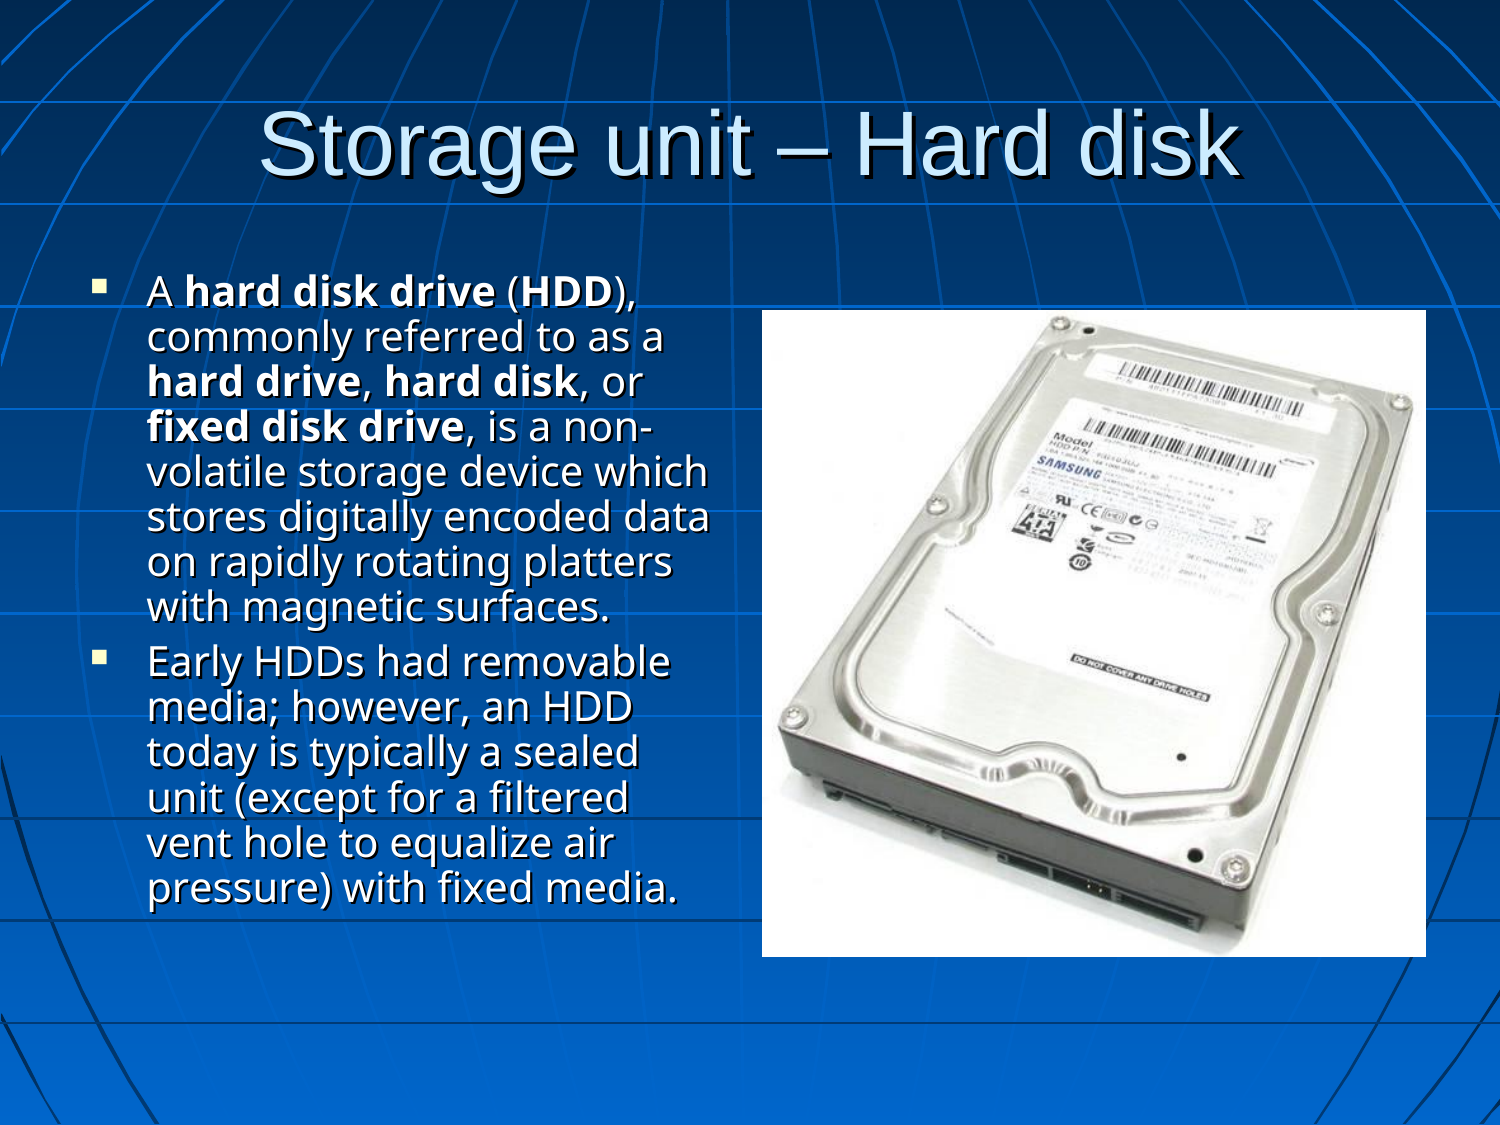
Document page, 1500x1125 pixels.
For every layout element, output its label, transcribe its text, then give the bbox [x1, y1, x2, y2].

list A hard disk drive (HDD), commonly referred to as a hard drive, hard disk, or fixed disk drive, is a non-volatile storage device which stores digitally encoded data on rapidly rotating platters with magnetic surfaces. Early HDDs had removable media; however, an HDD today is typically a sealed unit (except for a filtered vent hole to equalize air pressure) with fixed media. [75, 262, 738, 1006]
text_box [762, 310, 1426, 958]
title Storage unit – Hard disk [75, 45, 1426, 233]
